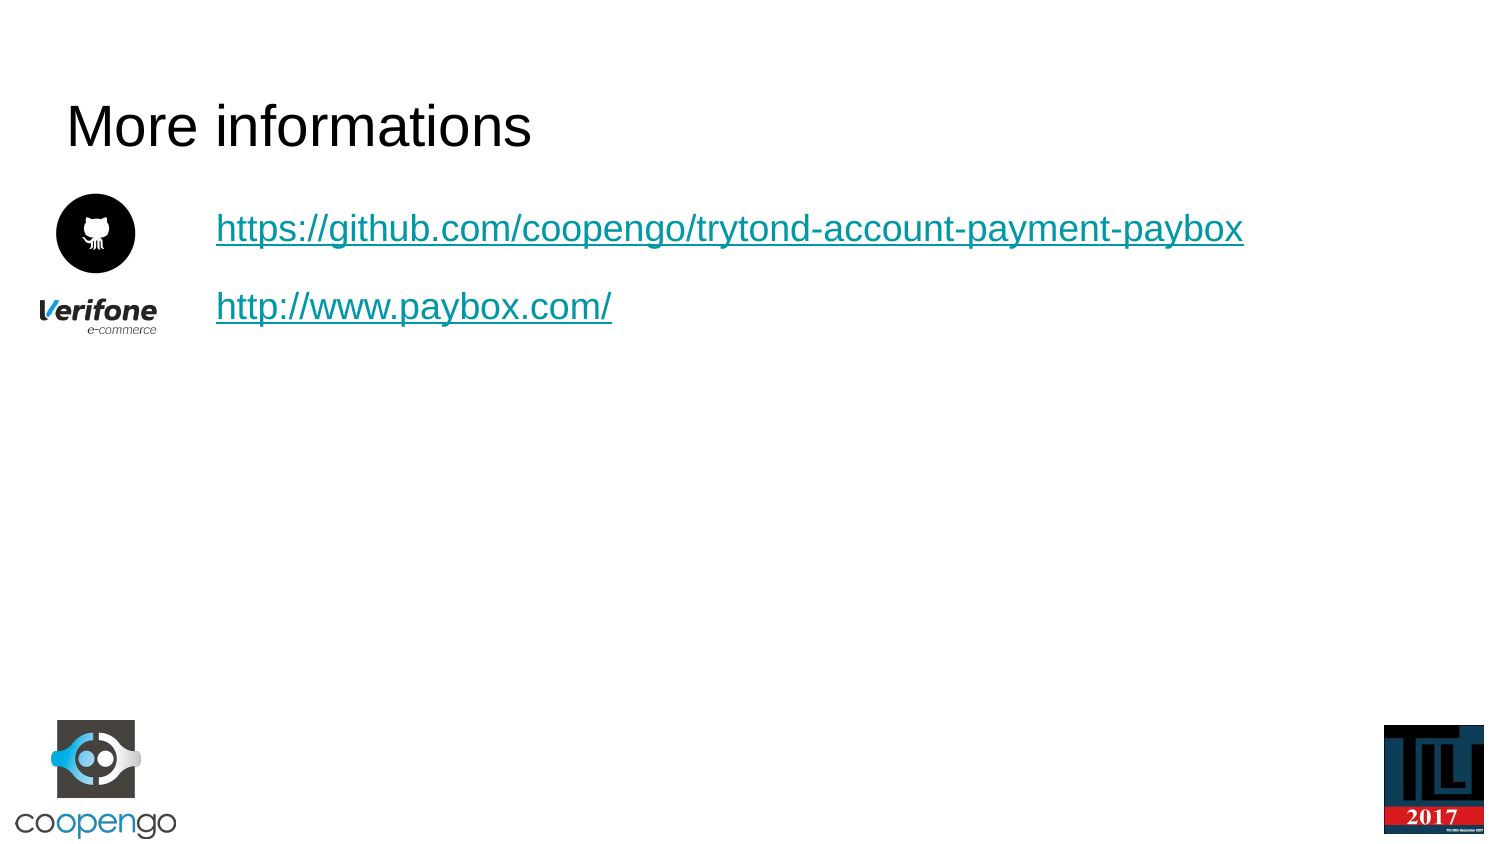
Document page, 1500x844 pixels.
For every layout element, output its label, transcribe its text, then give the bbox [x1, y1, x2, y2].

picture [27, 288, 164, 346]
list https://github.com/coopengo/trytond-account-payment-paybox http://www.paybox.com/ [51, 189, 1449, 750]
title More informations [51, 72, 1449, 167]
picture [51, 188, 140, 278]
picture [1384, 725, 1484, 834]
picture [81, 817, 94, 830]
picture [15, 720, 176, 839]
